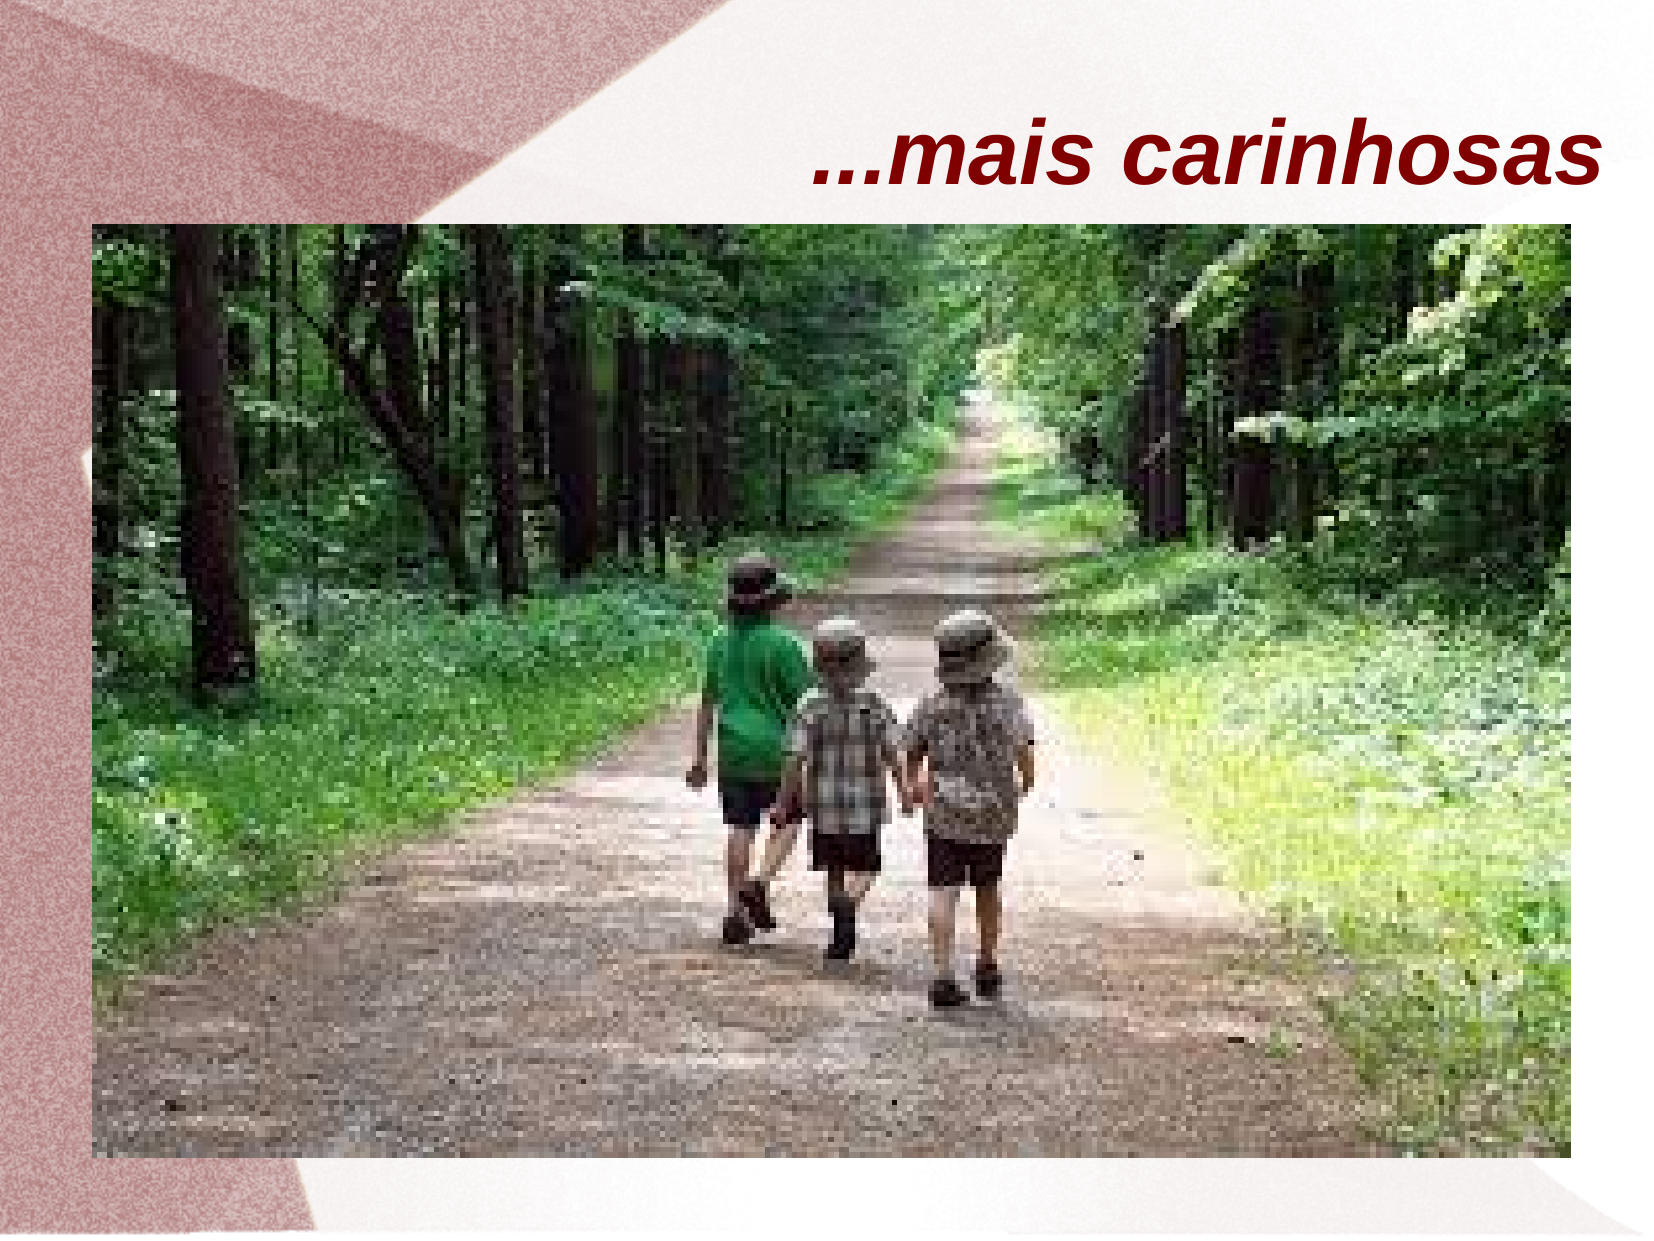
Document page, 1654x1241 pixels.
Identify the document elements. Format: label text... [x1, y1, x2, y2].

title ...mais carinhosas [596, 49, 1607, 257]
picture [0, 0, 1654, 1241]
